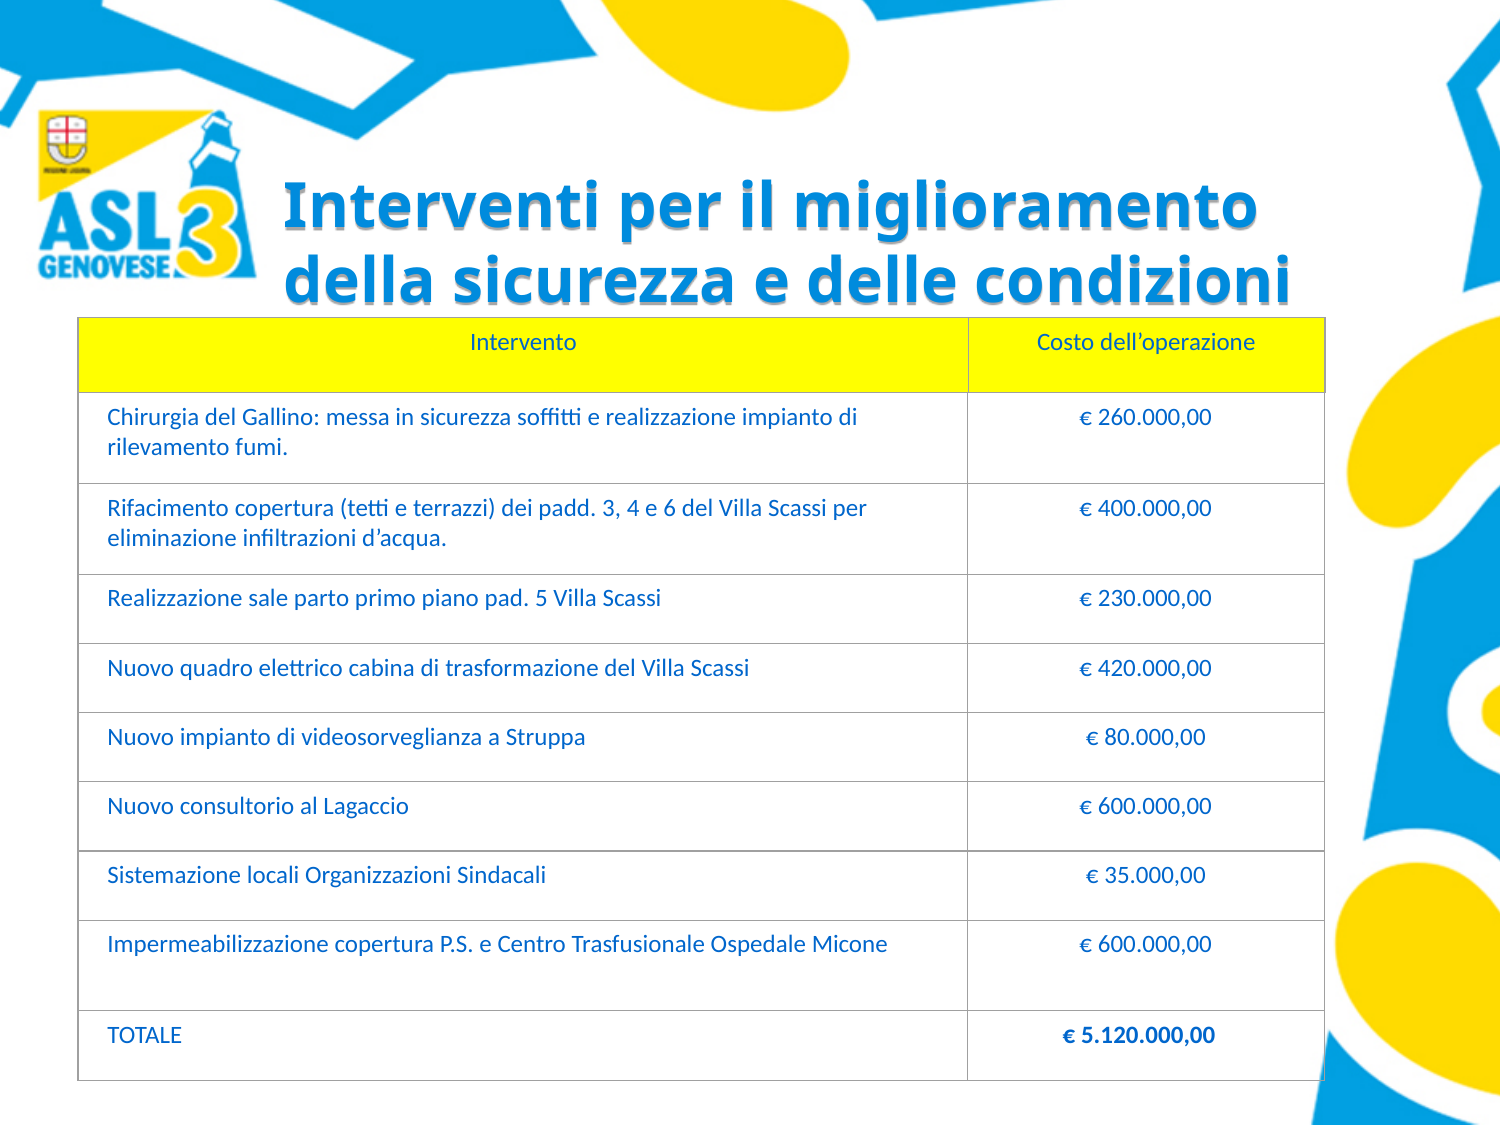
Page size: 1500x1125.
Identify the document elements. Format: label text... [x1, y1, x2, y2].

text_box Costo dell’operazione [983, 318, 1311, 392]
text_box € 5.120.000,00 [968, 1010, 1310, 1057]
text_box Nuovo quadro elettrico cabina di trasformazione del Villa Scassi [93, 644, 954, 712]
text_box € 80.000,00 [982, 713, 1310, 781]
text_box [79, 318, 93, 392]
text_box Realizzazione sale parto primo piano pad. 5 Villa Scassi [93, 575, 954, 643]
text_box Nuovo consultorio al Lagaccio [93, 782, 954, 850]
text_box TOTALE [93, 1011, 954, 1080]
text_box [969, 318, 983, 392]
text_box Sistemazione locali Organizzazioni Sindacali [93, 851, 954, 920]
title Interventi per il miglioramento della sicurezza e delle condizioni di lavoro [268, 157, 1331, 274]
text_box € 230.000,00 [982, 575, 1310, 643]
text_box € 600.000,00 [982, 921, 1310, 1010]
text_box € 35.000,00 [982, 851, 1310, 920]
text_box [1311, 318, 1324, 392]
text_box [955, 318, 968, 392]
text_box € 600.000,00 [982, 782, 1310, 850]
text_box € 260.000,00 [982, 393, 1310, 483]
text_box Nuovo impianto di videosorveglianza a Struppa [93, 713, 954, 781]
text_box € 420.000,00 [982, 644, 1310, 712]
text_box Rifacimento copertura (tetti e terrazzi) dei padd. 3, 4 e 6 del Villa Scassi per eliminazione infiltrazioni d’acqua. [93, 484, 954, 574]
text_box Chirurgia del Gallino: messa in sicurezza soffitti e realizzazione impianto di rilevamento fumi. [93, 393, 954, 483]
text_box Intervento [93, 318, 955, 392]
text_box Impermeabilizzazione copertura P.S. e Centro Trasfusionale Ospedale Micone [93, 921, 954, 1010]
text_box € 400.000,00 [982, 484, 1310, 574]
